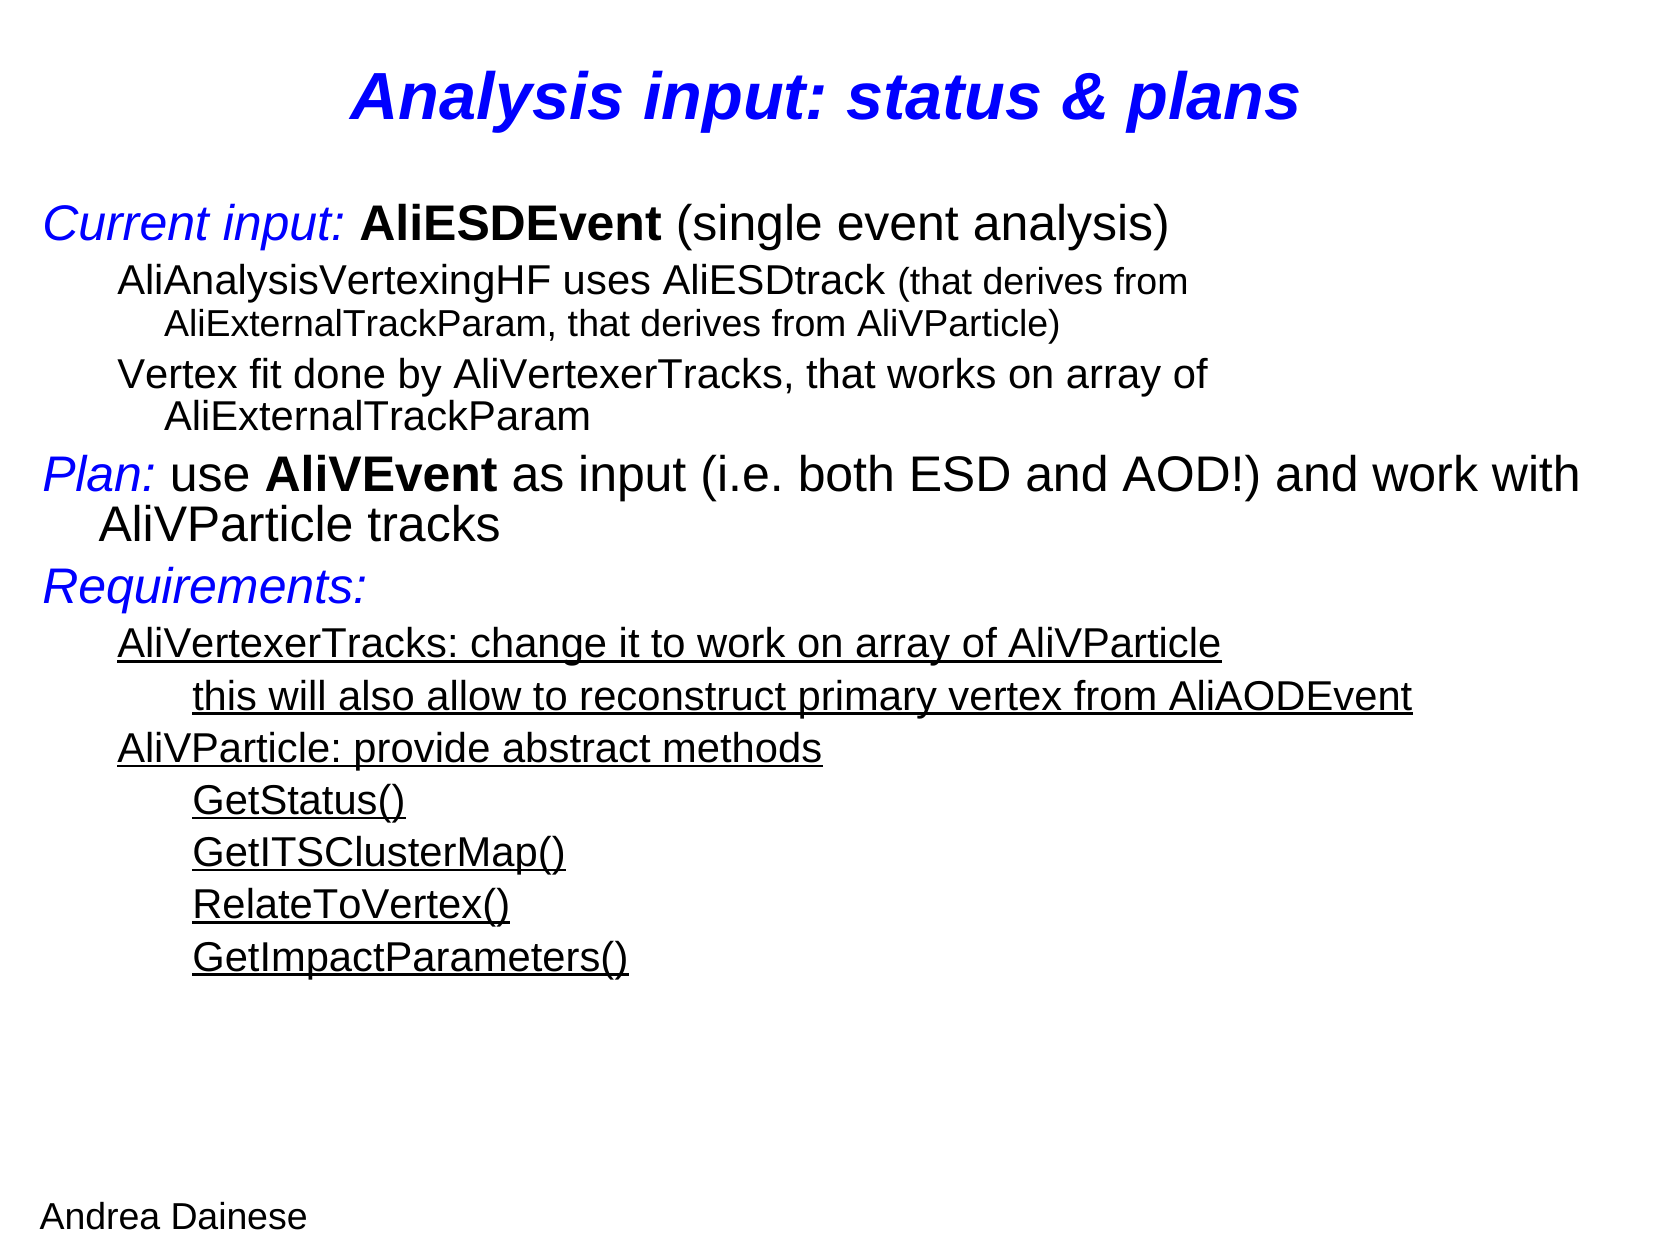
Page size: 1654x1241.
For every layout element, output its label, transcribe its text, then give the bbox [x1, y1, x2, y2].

title Analysis input: status & plans [124, 41, 1530, 152]
list Current input: AliESDEvent (single event analysis) AliAnalysisVertexingHF uses AliESDtrack (that derives from AliExternalTrackParam, that derives from AliVParticle) Vertex fit done by AliVertexerTracks, that works on array of AliExternalTrackParam Plan: use AliVEvent as input (i.e. both ESD and AOD!) and work with AliVParticle tracks Requirements: AliVertexerTracks: change it to work on array of AliVParticle this will also allow to reconstruct primary vertex from AliAODEvent AliVParticle: provide abstract methods GetStatus() GetITSClusterMap() RelateToVertex() GetImpactParameters() [27, 192, 1613, 1174]
text_box Andrea Dainese [24, 1188, 323, 1241]
